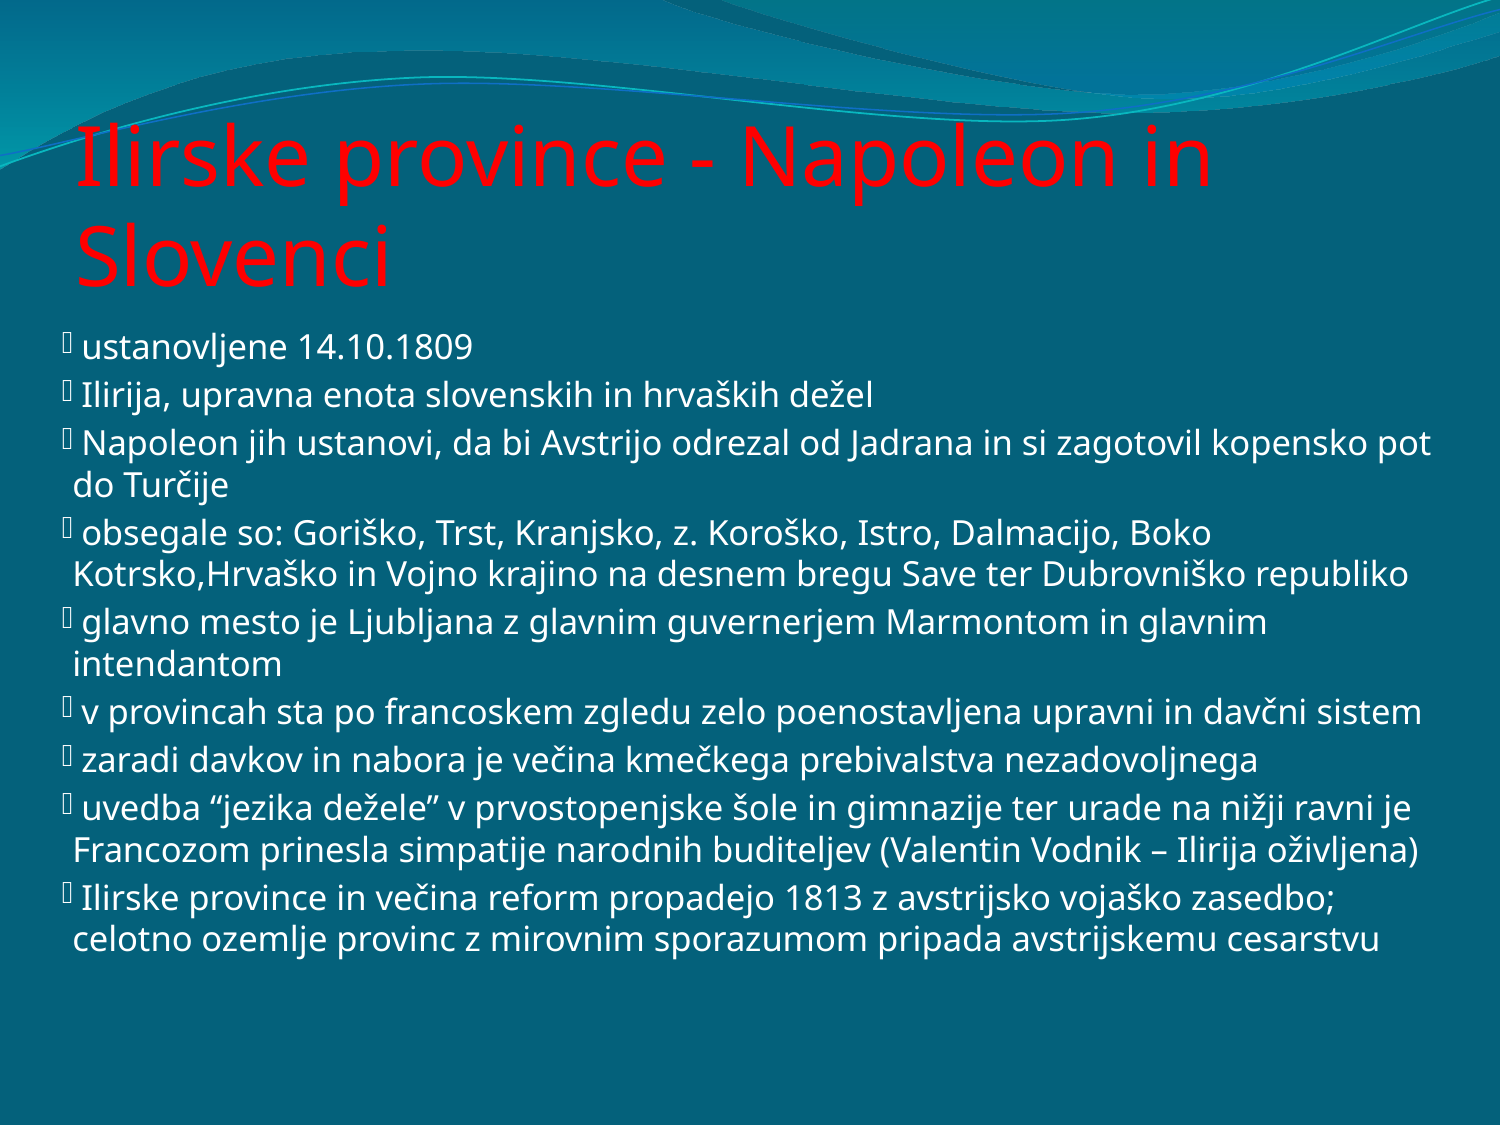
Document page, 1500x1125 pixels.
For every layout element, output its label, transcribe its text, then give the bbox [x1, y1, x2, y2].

list ustanovljene 14.10.1809 Ilirija, upravna enota slovenskih in hrvaških dežel Napoleon jih ustanovi, da bi Avstrijo odrezal od Jadrana in si zagotovil kopensko pot do Turčije obsegale so: Goriško, Trst, Kranjsko, z. Koroško, Istro, Dalmacijo, Boko Kotrsko,Hrvaško in Vojno krajino na desnem bregu Save ter Dubrovniško republiko glavno mesto je Ljubljana z glavnim guvernerjem Marmontom in glavnim intendantom v provincah sta po francoskem zgledu zelo poenostavljena upravni in davčni sistem zaradi davkov in nabora je večina kmečkega prebivalstva nezadovoljnega uvedba “jezika dežele” v prvostopenjske šole in gimnazije ter urade na nižji ravni je Francozom prinesla simpatije narodnih buditeljev (Valentin Vodnik – Ilirija oživljena) Ilirske province in večina reform propadejo 1813 z avstrijsko vojaško zasedbo; celotno ozemlje provinc z mirovnim sporazumom pripada avstrijskemu cesarstvu [46, 317, 1477, 1090]
title Ilirske province - Napoleon in Slovenci [75, 115, 1425, 304]
